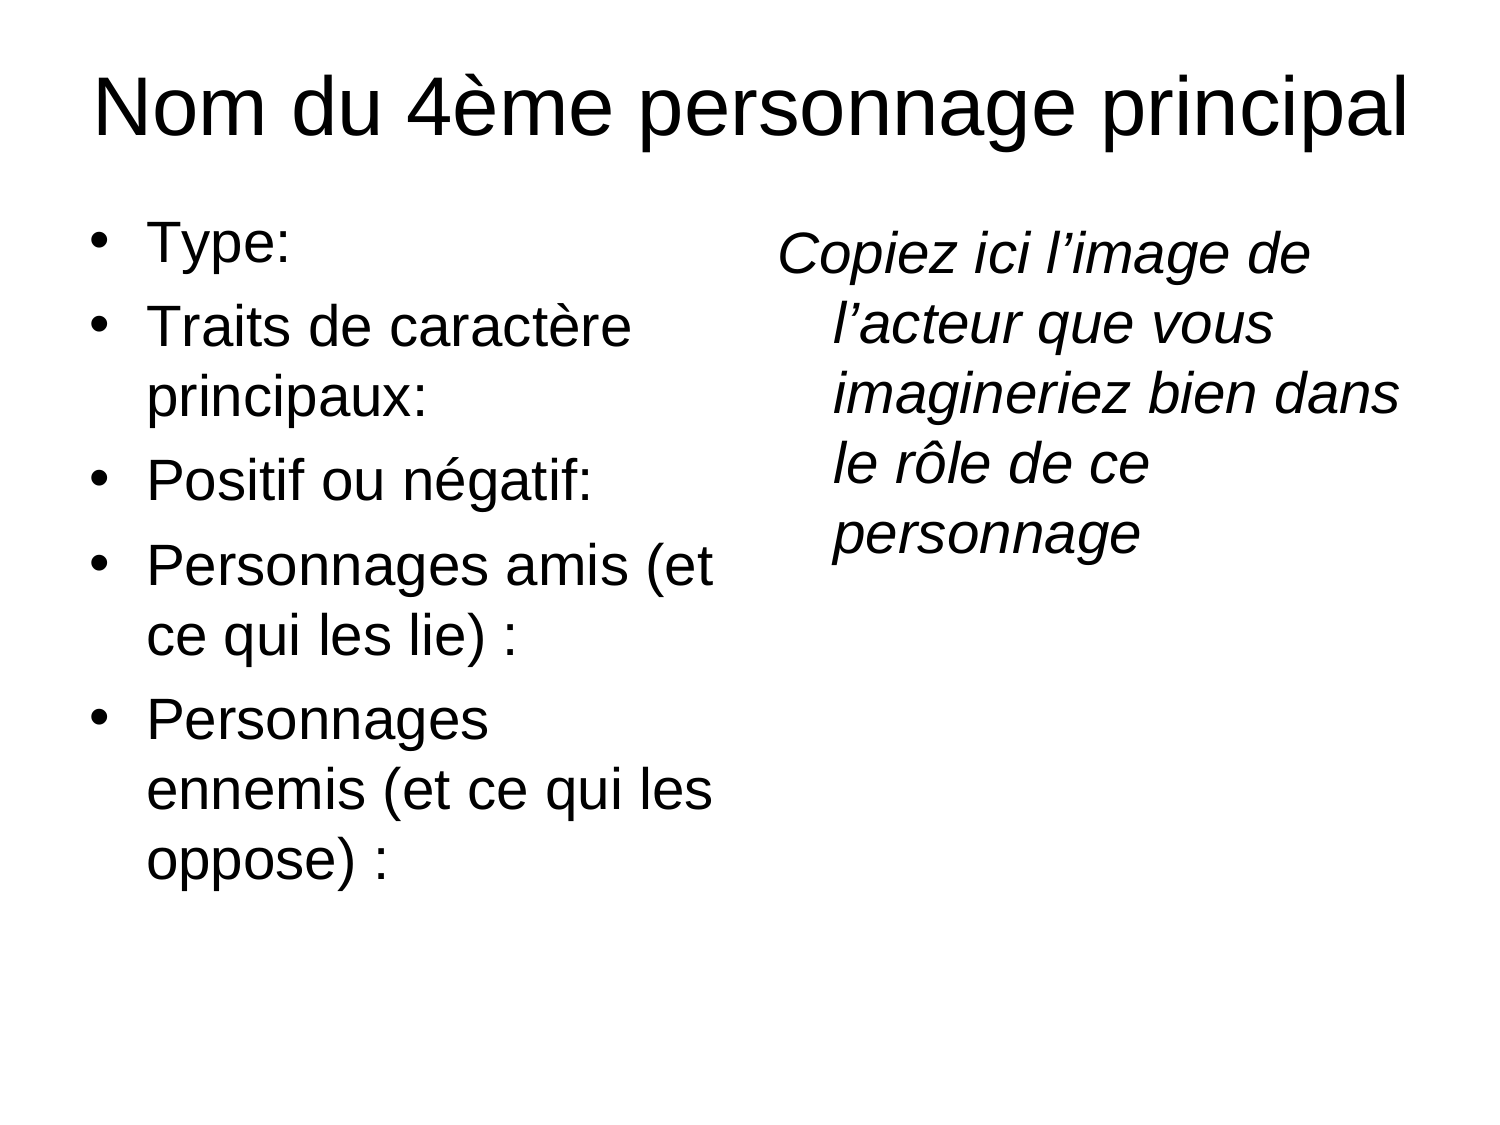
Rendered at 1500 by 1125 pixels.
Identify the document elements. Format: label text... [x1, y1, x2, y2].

list Type: Traits de caractère principaux: Positif ou négatif: Personnages amis (et ce qui les lie) : Personnages ennemis (et ce qui les oppose) : [75, 196, 738, 1006]
list Copiez ici l’image de l’acteur que vous imagineriez bien dans le rôle de ce personnage [762, 208, 1426, 1006]
title Nom du 4ème personnage principal [76, 42, 1427, 161]
